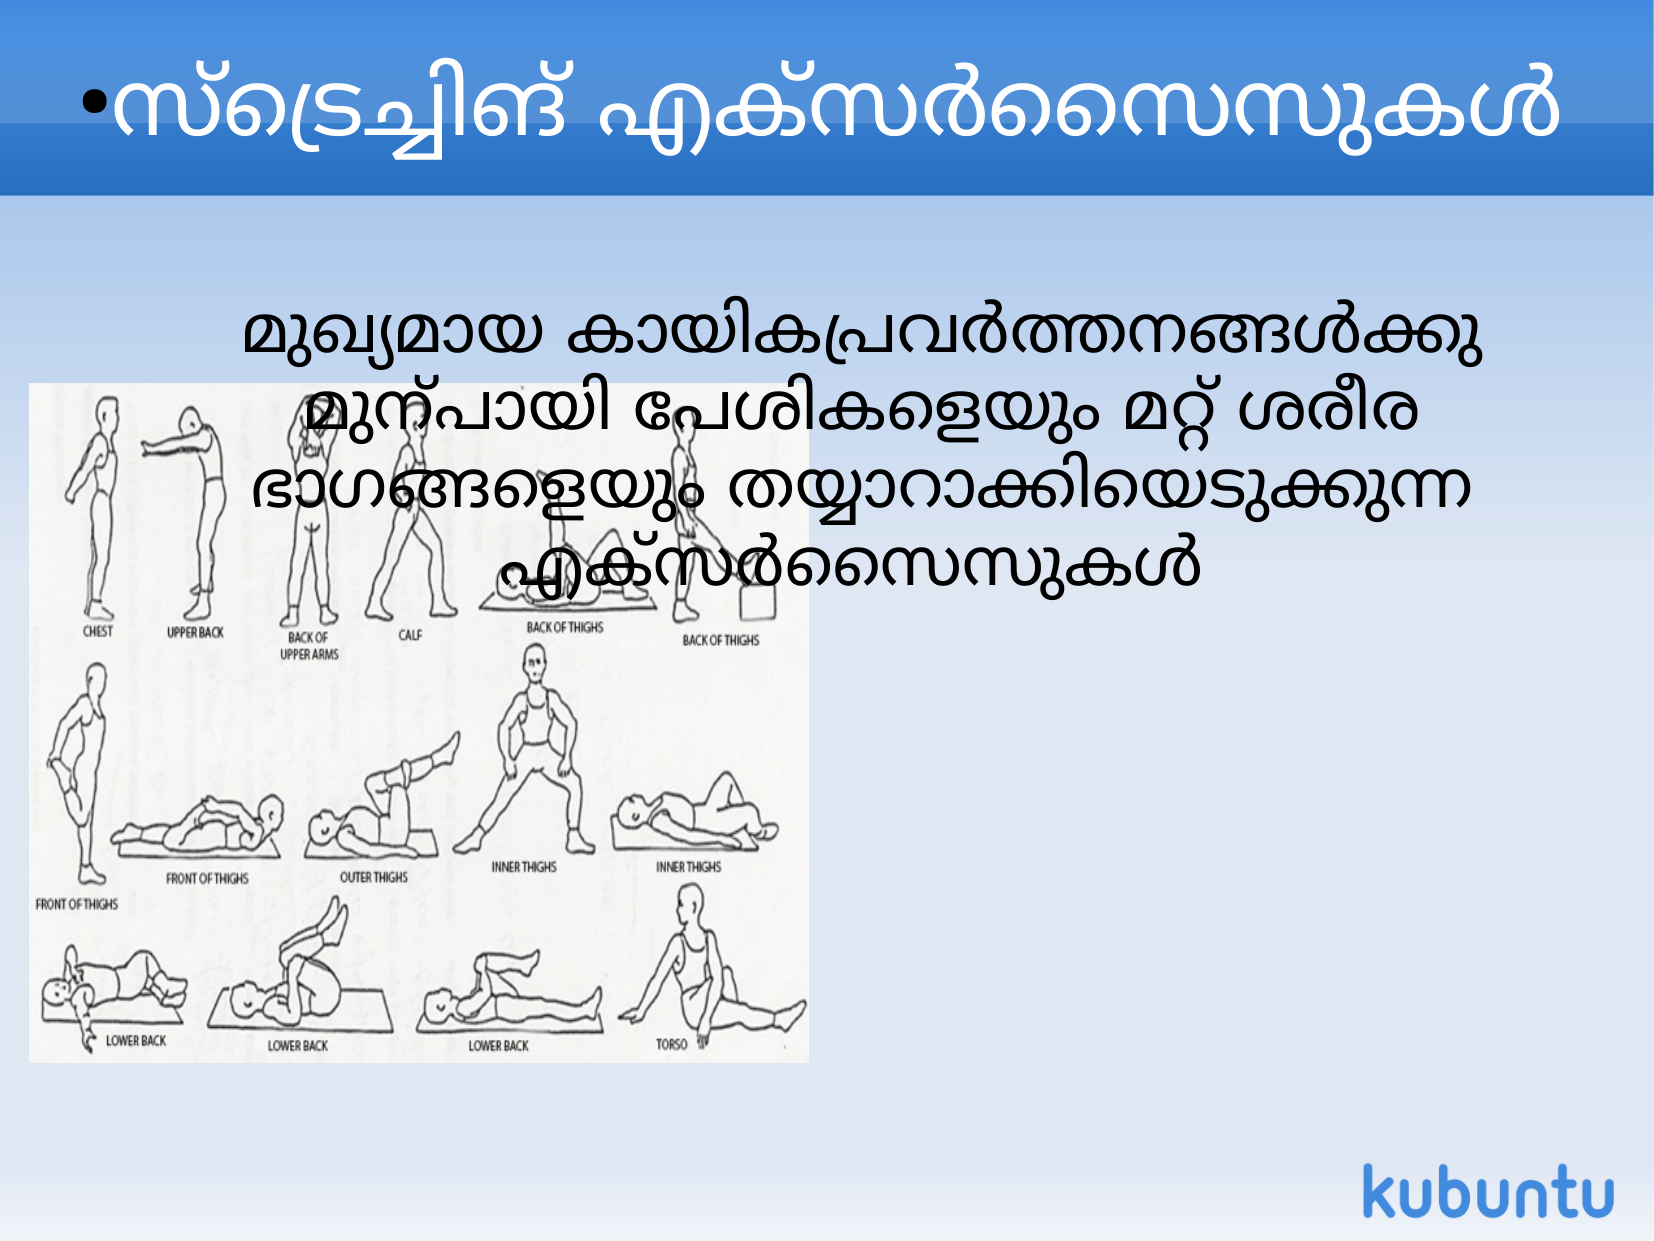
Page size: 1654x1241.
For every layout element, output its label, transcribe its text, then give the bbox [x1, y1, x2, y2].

title സ്ട്രെച്ചിങ് എക്സര്‍സൈസുകള്‍ [76, 7, 1565, 200]
picture [0, 0, 1654, 1241]
list മുഖ്യമായ കായികപ്രവര്‍ത്തനങ്ങള്‍ക്കു മുന്പായി പേശികളെയും മറ്റ് ശരീര ഭാഗങ്ങളെയും തയ്യാറാക്കിയെടുക്കുന്ന എക്സര്‍സൈസുകള്‍ [845, 290, 1572, 1094]
